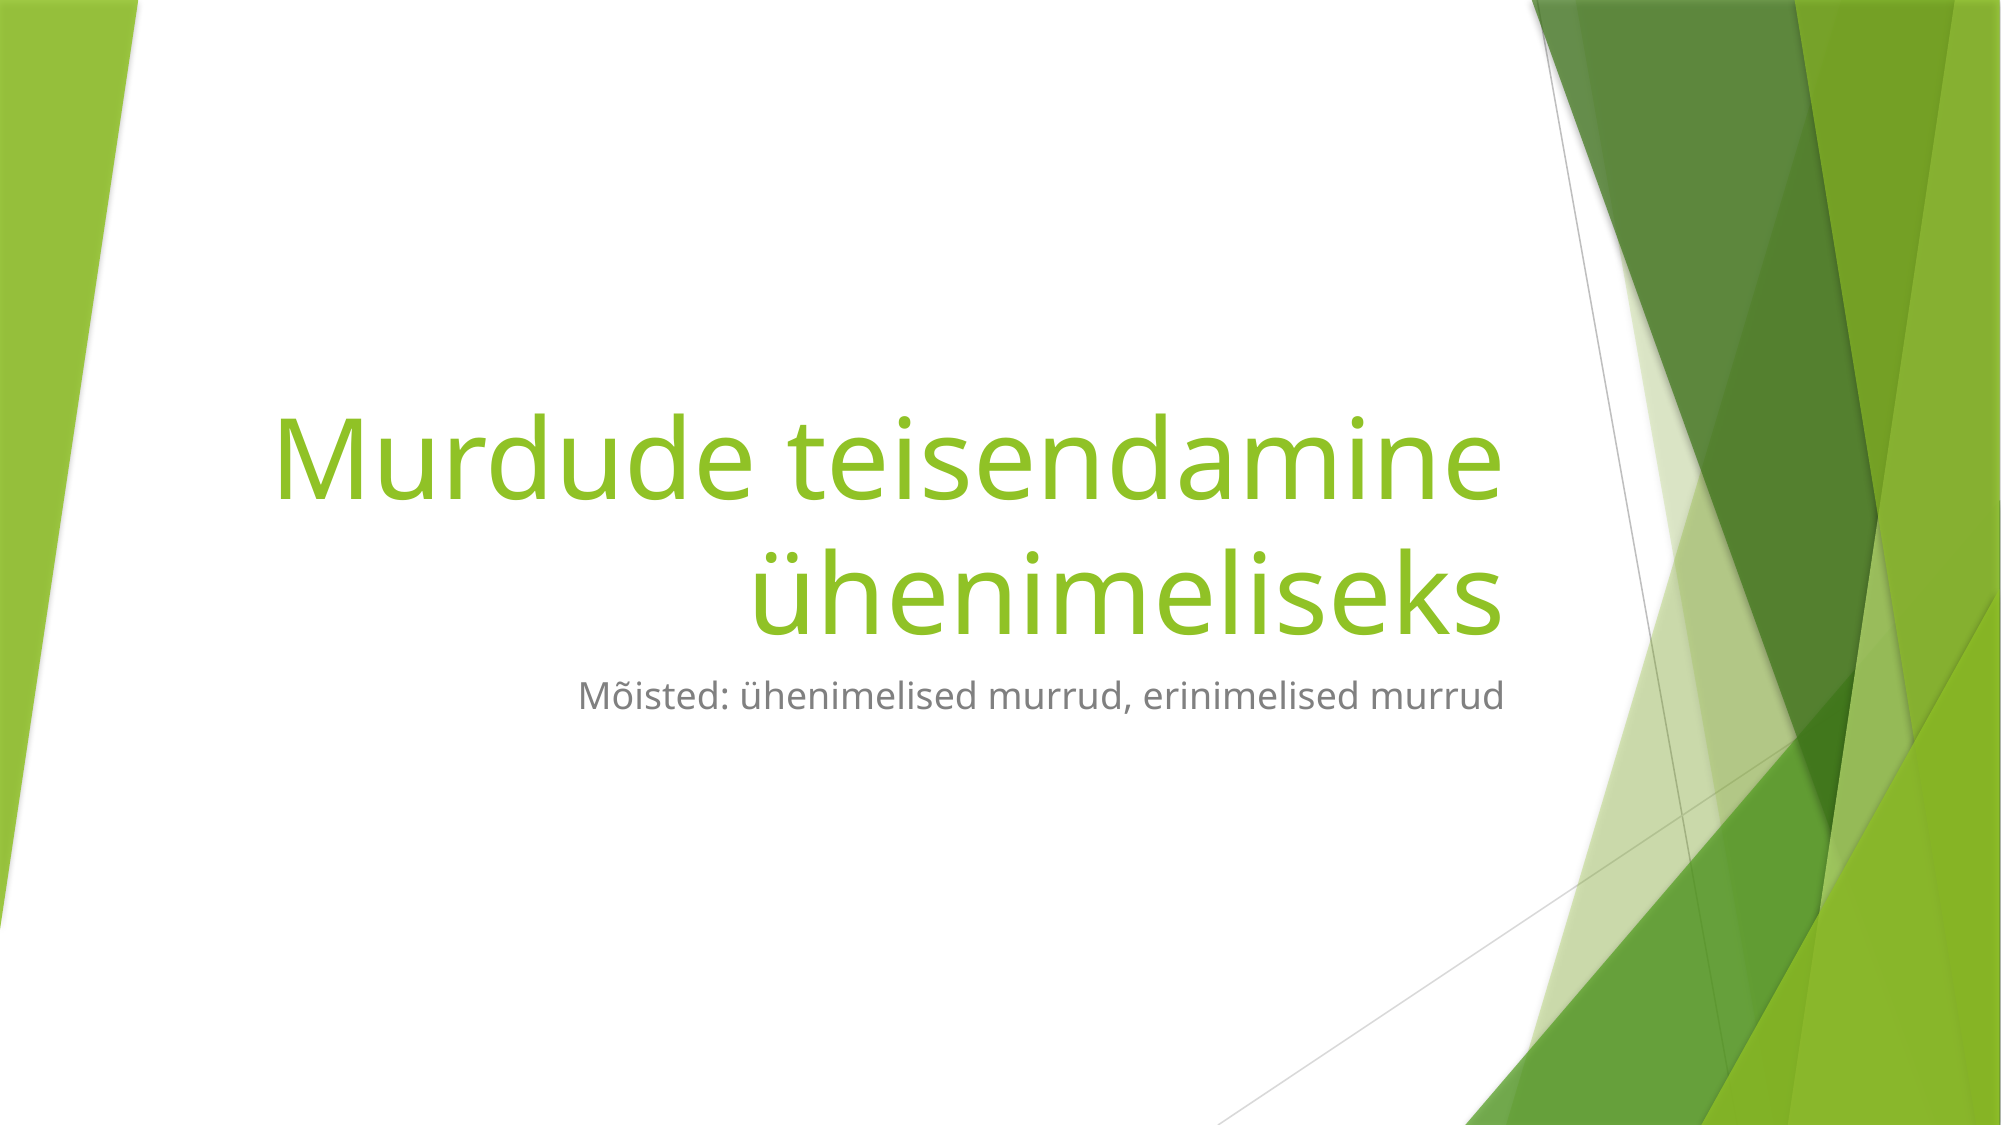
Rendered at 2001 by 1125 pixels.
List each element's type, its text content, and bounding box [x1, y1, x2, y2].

title Murdude teisendamine ühenimeliseks [247, 394, 1522, 664]
subtitle Mõisted: ühenimelised murrud, erinimelised murrud [247, 664, 1522, 845]
